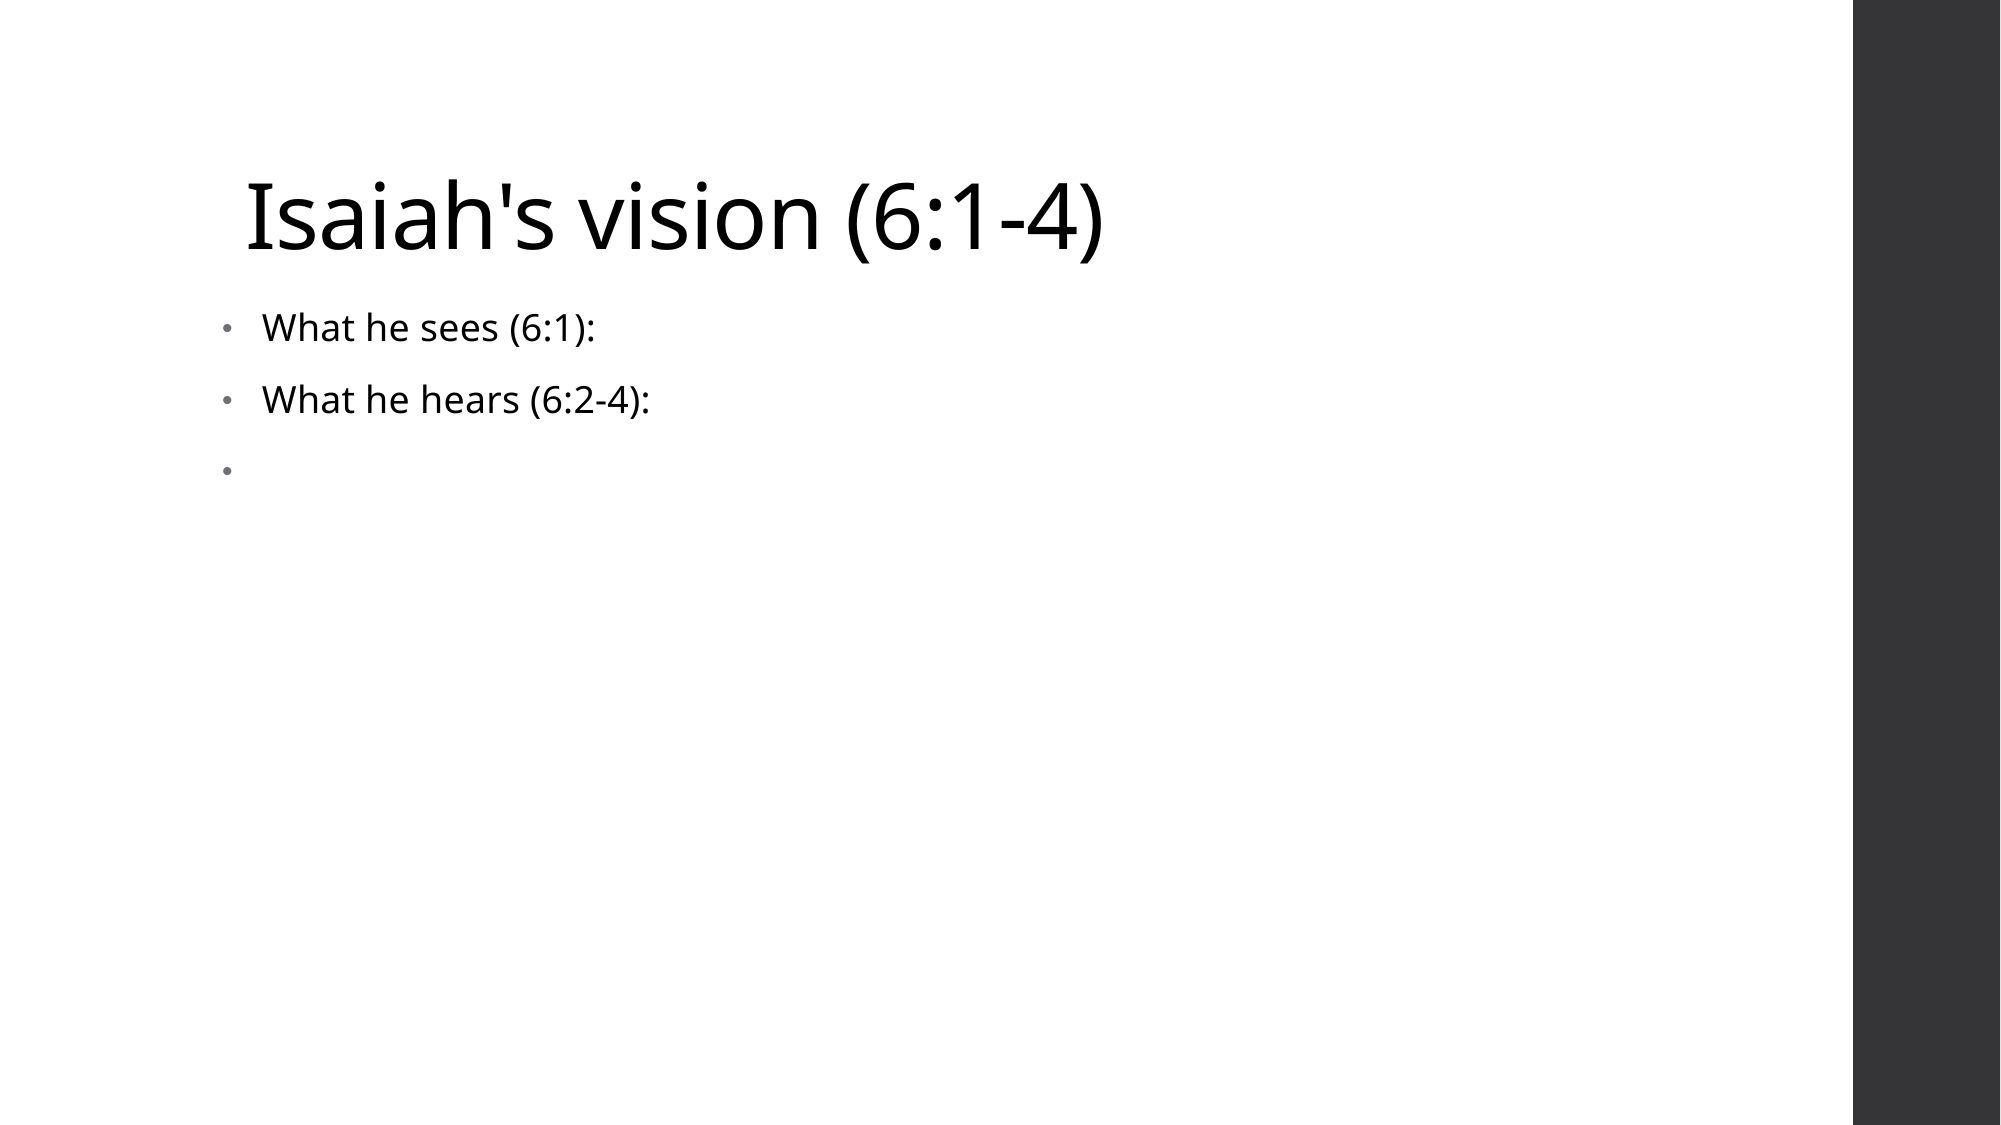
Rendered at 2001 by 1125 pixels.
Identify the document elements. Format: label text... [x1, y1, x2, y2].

list What he sees (6:1): What he hears (6:2-4): [206, 299, 1617, 1014]
title Isaiah's vision (6:1-4) [206, 60, 1797, 278]
